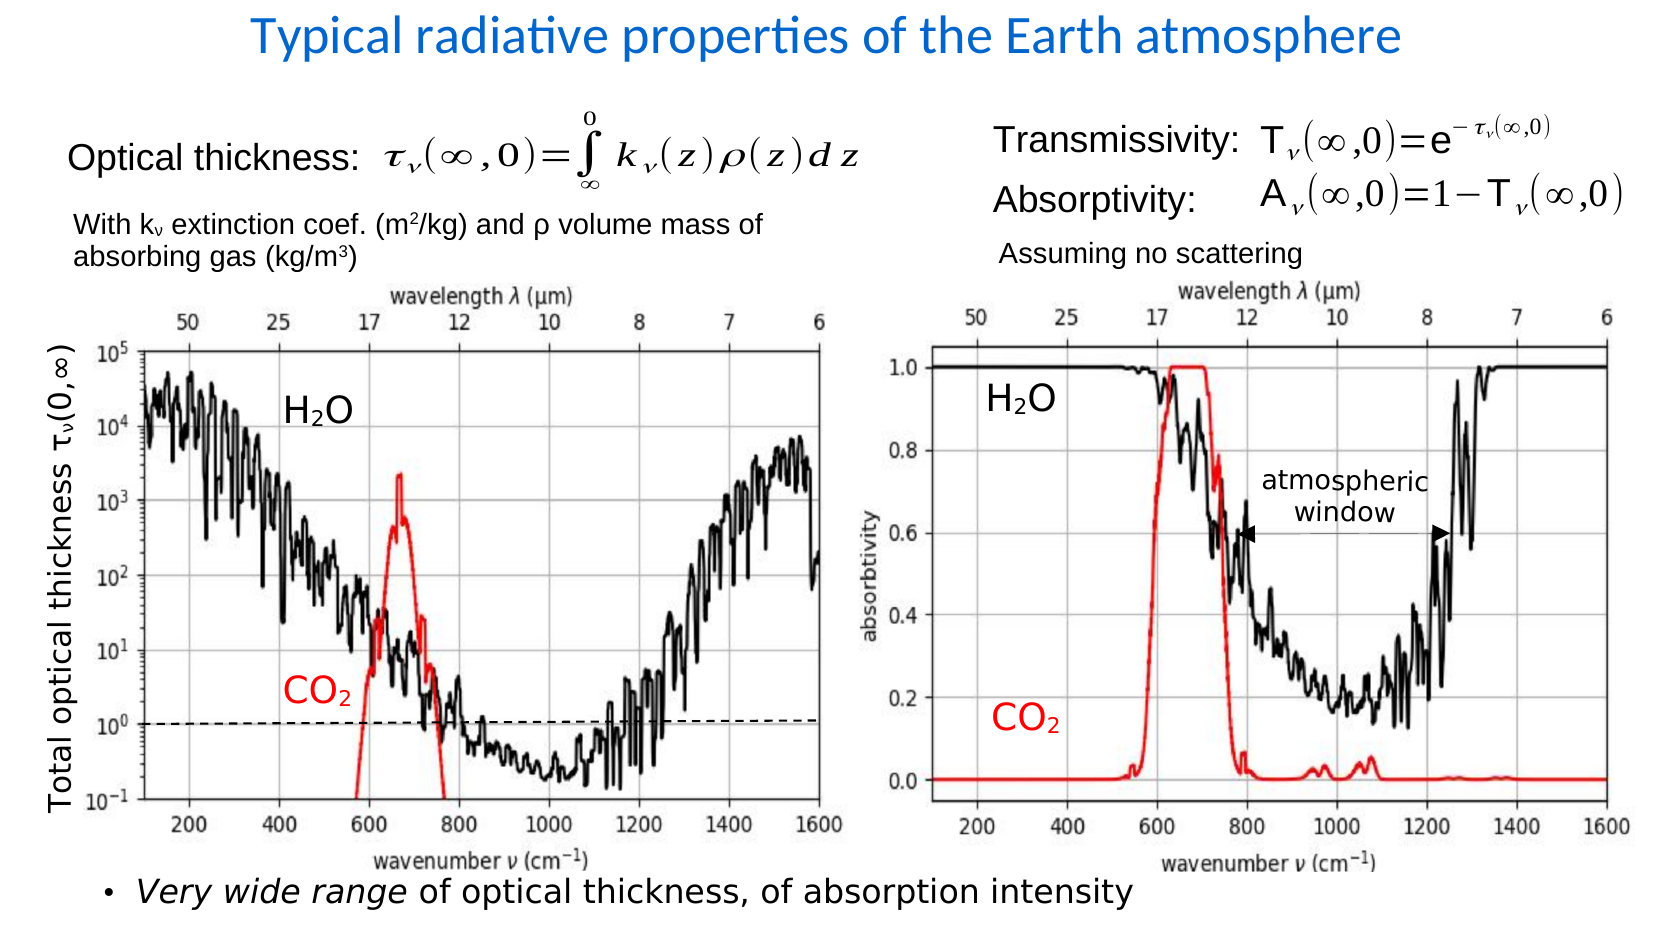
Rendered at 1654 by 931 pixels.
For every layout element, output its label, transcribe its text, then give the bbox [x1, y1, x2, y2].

text_box Typical radiative properties of the Earth atmosphere [47, 5, 1608, 90]
text_box H2O [267, 381, 380, 440]
text_box CO2 [267, 661, 391, 724]
picture [855, 280, 1637, 872]
text_box Optical thickness: [52, 129, 372, 187]
text_box With kν extinction coef. (m2/kg) and ρ volume mass of absorbing gas (kg/m3) [58, 200, 840, 281]
text_box CO2 [976, 688, 1099, 747]
picture [108, 283, 848, 865]
chart [1287, 112, 1558, 165]
text_box Very wide range of optical thickness, of absorption intensity [88, 865, 1180, 919]
text_box H2O [970, 369, 1083, 429]
text_box atmospheric window [1216, 456, 1475, 538]
text_box Transmissivity: [978, 111, 1287, 170]
text_box Absorptivity: [978, 170, 1287, 241]
text_box atmospheric window [1301, 534, 1432, 538]
chart [372, 106, 867, 191]
text_box Assuming no scattering [984, 229, 1569, 278]
text_box Total optical thickness τν(0,∞) [34, 271, 108, 886]
chart [1252, 171, 1630, 219]
